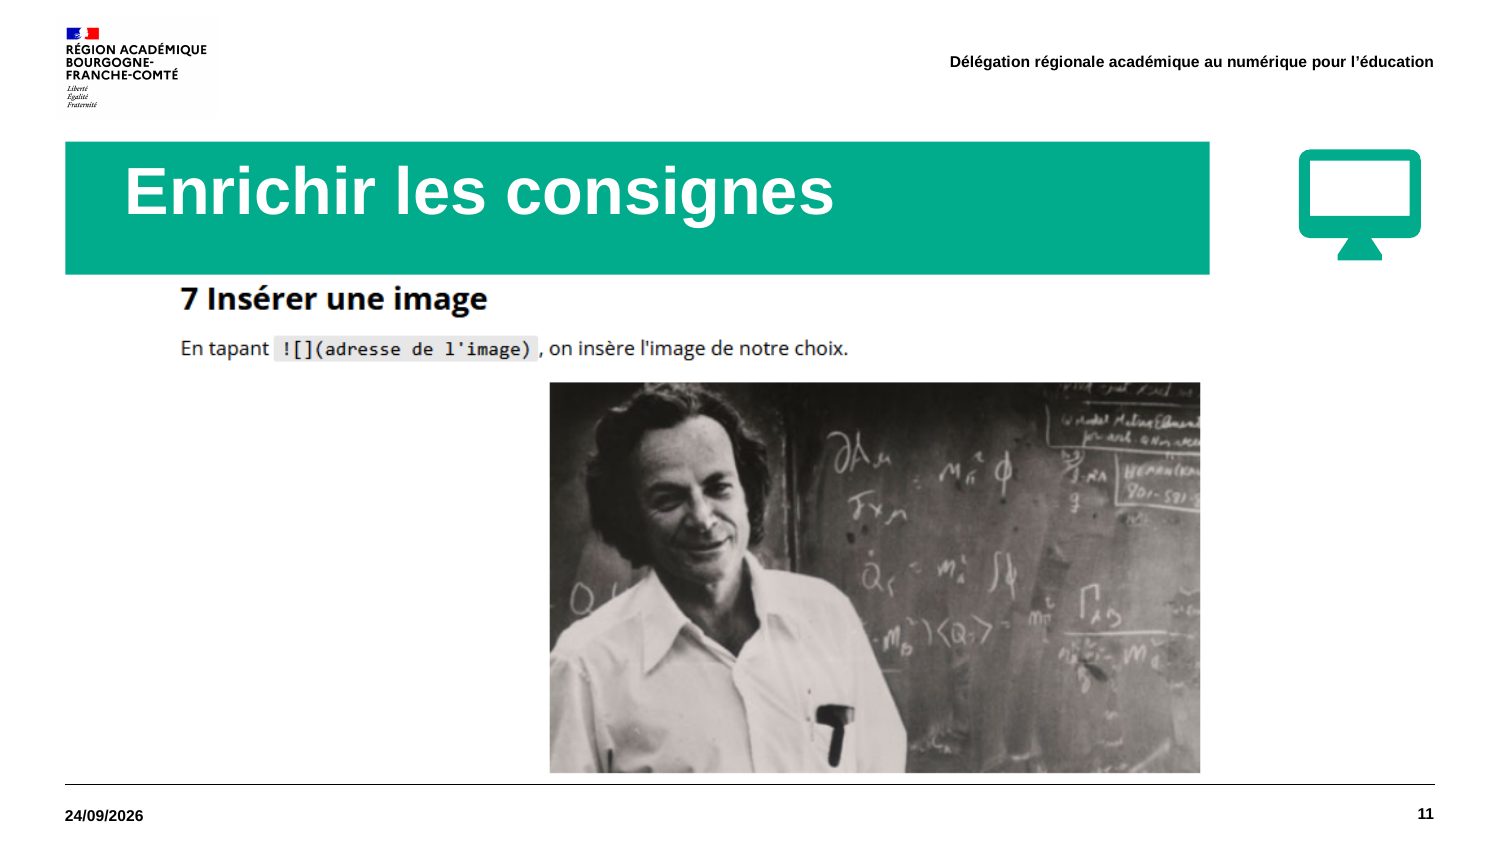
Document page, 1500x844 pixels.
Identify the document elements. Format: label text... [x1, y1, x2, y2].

picture [55, 16, 218, 119]
picture [169, 280, 1212, 781]
text_box Délégation régionale académique au numérique pour l’éducation [470, 32, 1435, 91]
text_box [513, 275, 987, 280]
text_box 14/02/2024 [64, 786, 245, 843]
text_box <numéro> [1213, 784, 1435, 843]
text_box Enrichir les consignes [65, 141, 1210, 275]
